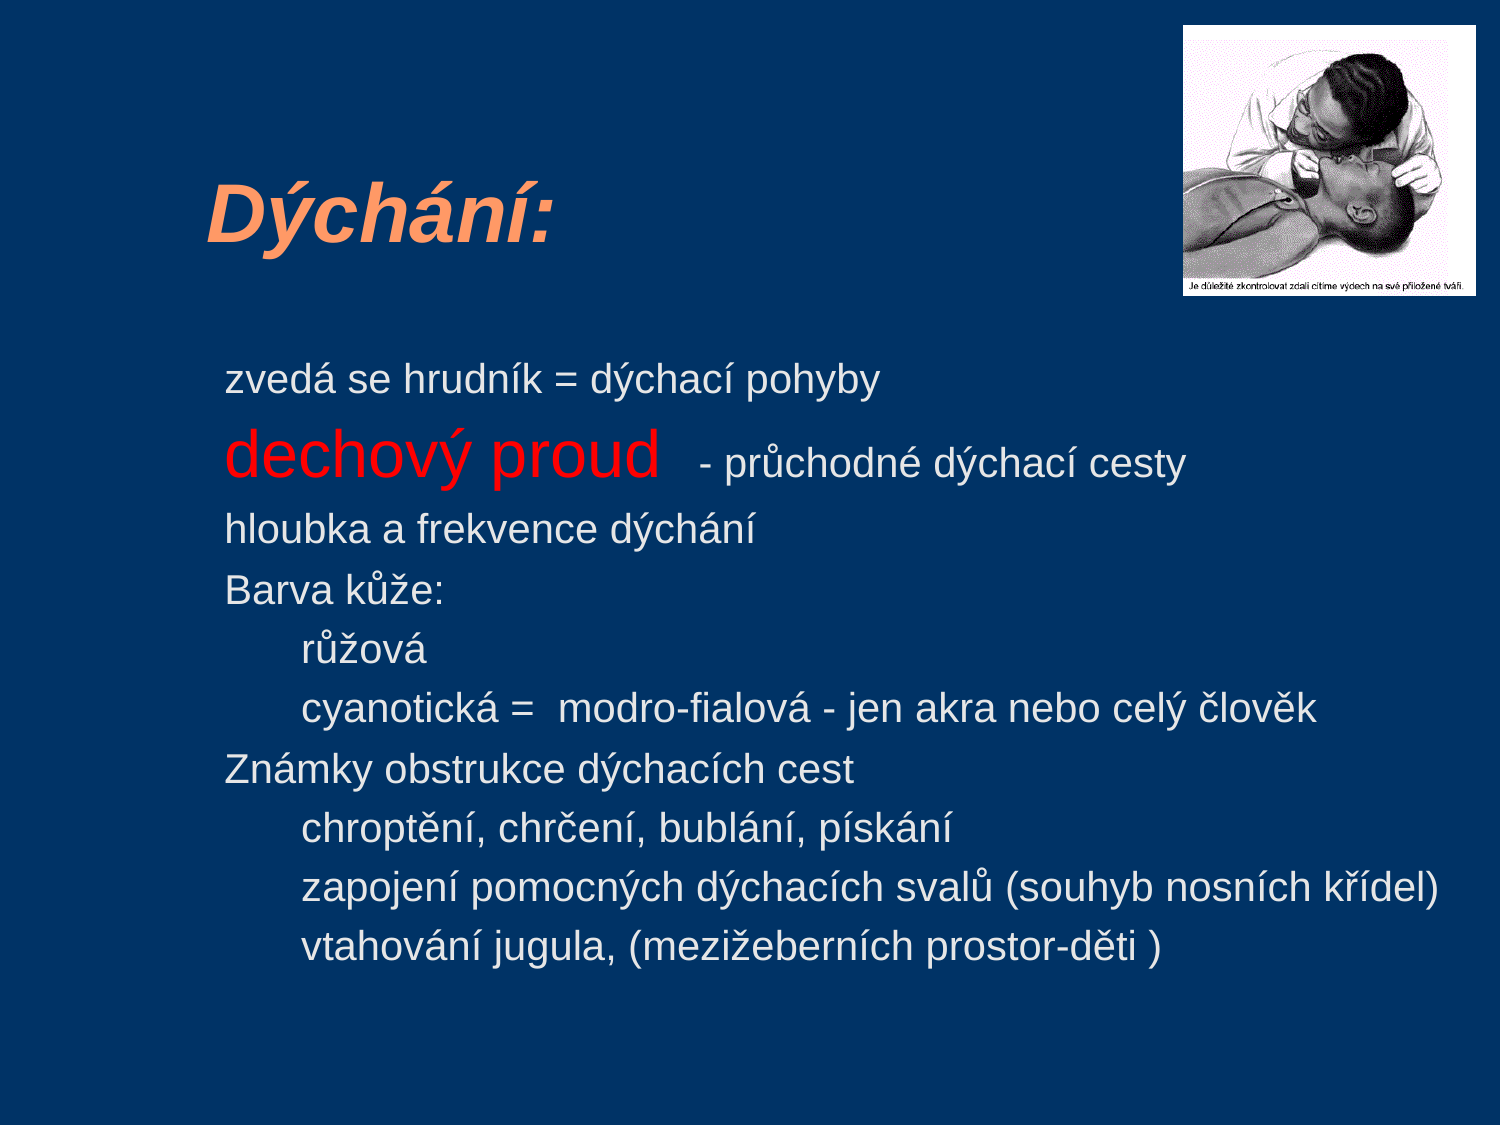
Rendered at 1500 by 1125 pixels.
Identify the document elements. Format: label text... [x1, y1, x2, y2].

title Dýchání: [206, 110, 1500, 318]
picture [1183, 25, 1476, 296]
list zvedá se hrudník = dýchací pohyby dechový proud - průchodné dýchací cesty hloubka a frekvence dýchání Barva kůže: růžová cyanotická = modro-fialová - jen akra nebo celý člověk Známky obstrukce dýchacích cest chroptění, chrčení, bublání, pískání zapojení pomocných dýchacích svalů (souhyb nosních křídel) vtahování jugula, (mezižeberních prostor-děti ) [206, 358, 1500, 1125]
